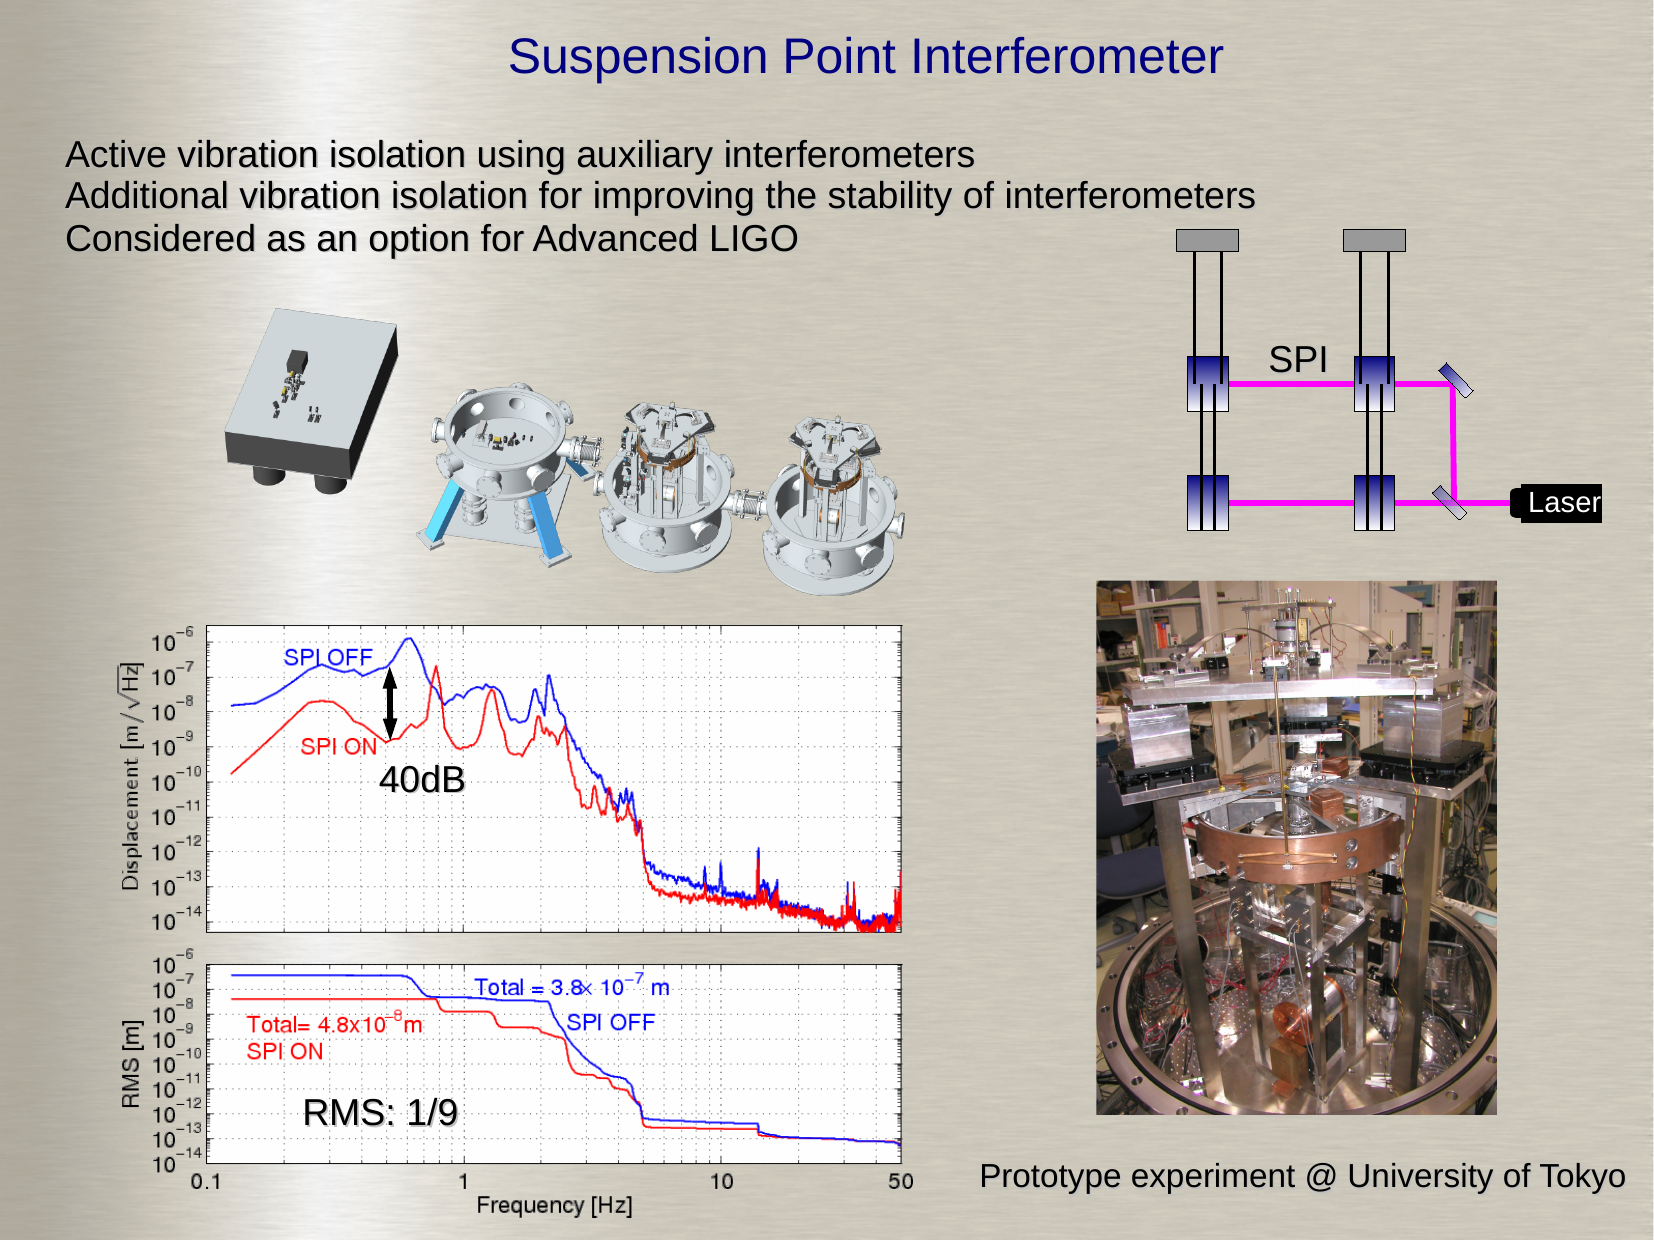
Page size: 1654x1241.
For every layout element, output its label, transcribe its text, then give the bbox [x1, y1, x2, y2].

text_box Active vibration isolation using auxiliary interferometers Additional vibration isolation for improving the stability of interferometers Considered as an option for Advanced LIGO [39, 125, 1300, 267]
text_box [1354, 475, 1366, 531]
text_box RMS: 1/9 [287, 1084, 486, 1145]
text_box Suspension Point Interferometer [493, 21, 1225, 92]
text_box [1343, 229, 1406, 252]
text_box [1432, 485, 1467, 520]
text_box [1381, 475, 1395, 531]
text_box Laser [1513, 478, 1615, 526]
picture [0, 0, 1654, 1240]
text_box [1367, 475, 1380, 531]
text_box [1187, 475, 1200, 531]
text_box [1516, 493, 1522, 513]
text_box [1438, 362, 1474, 398]
text_box 40dB [364, 750, 488, 812]
text_box [1187, 356, 1229, 412]
text_box [1201, 475, 1213, 531]
text_box SPI [1253, 331, 1344, 389]
text_box [1354, 356, 1395, 412]
text_box [1214, 475, 1229, 531]
text_box [1176, 229, 1239, 252]
text_box Prototype experiment @ University of Tokyo [964, 1150, 1645, 1203]
